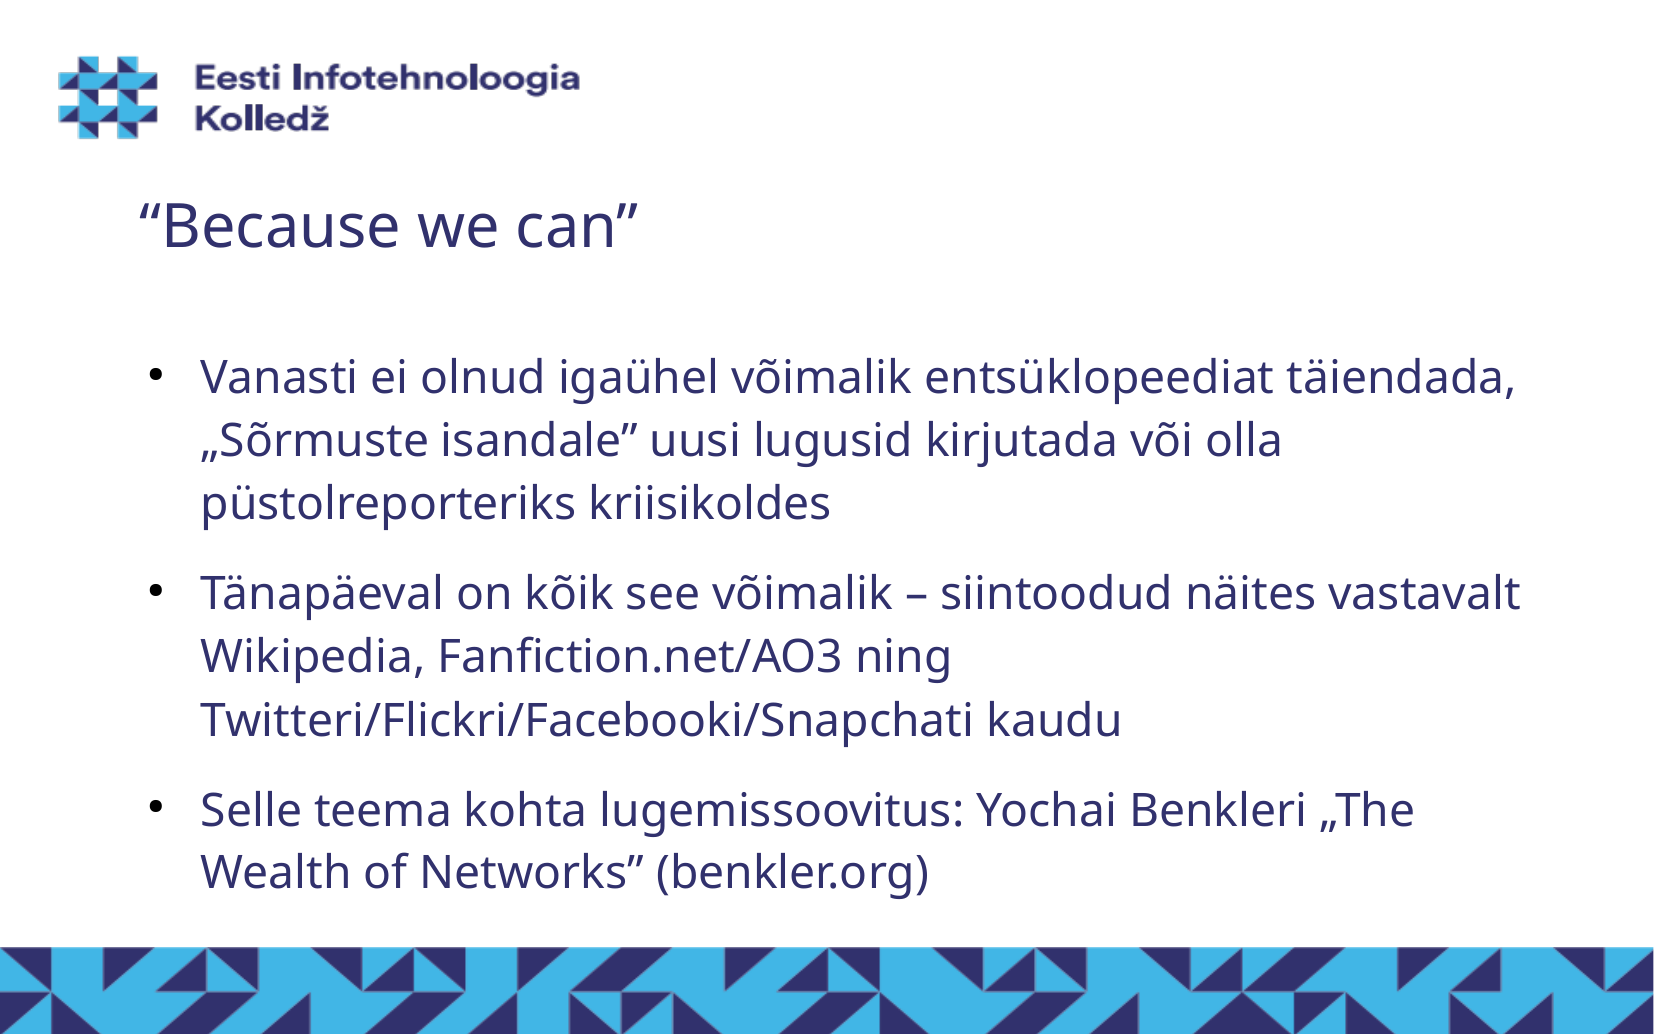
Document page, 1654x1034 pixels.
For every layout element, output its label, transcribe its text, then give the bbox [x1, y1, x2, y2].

list Vanasti ei olnud igaühel võimalik entsüklopeediat täiendada, „Sõrmuste isandale” uusi lugusid kirjutada või olla püstolreporteriks kriisikoldes Tänapäeval on kõik see võimalik – siintoodud näites vastavalt Wikipedia, Fanfiction.net/AO3 ning Twitteri/Flickri/Facebooki/Snapchati kaudu Selle teema kohta lugemissoovitus: Yochai Benkleri „The Wealth of Networks” (benkler.org) [129, 344, 1548, 926]
title “Because we can” [139, 137, 1548, 310]
